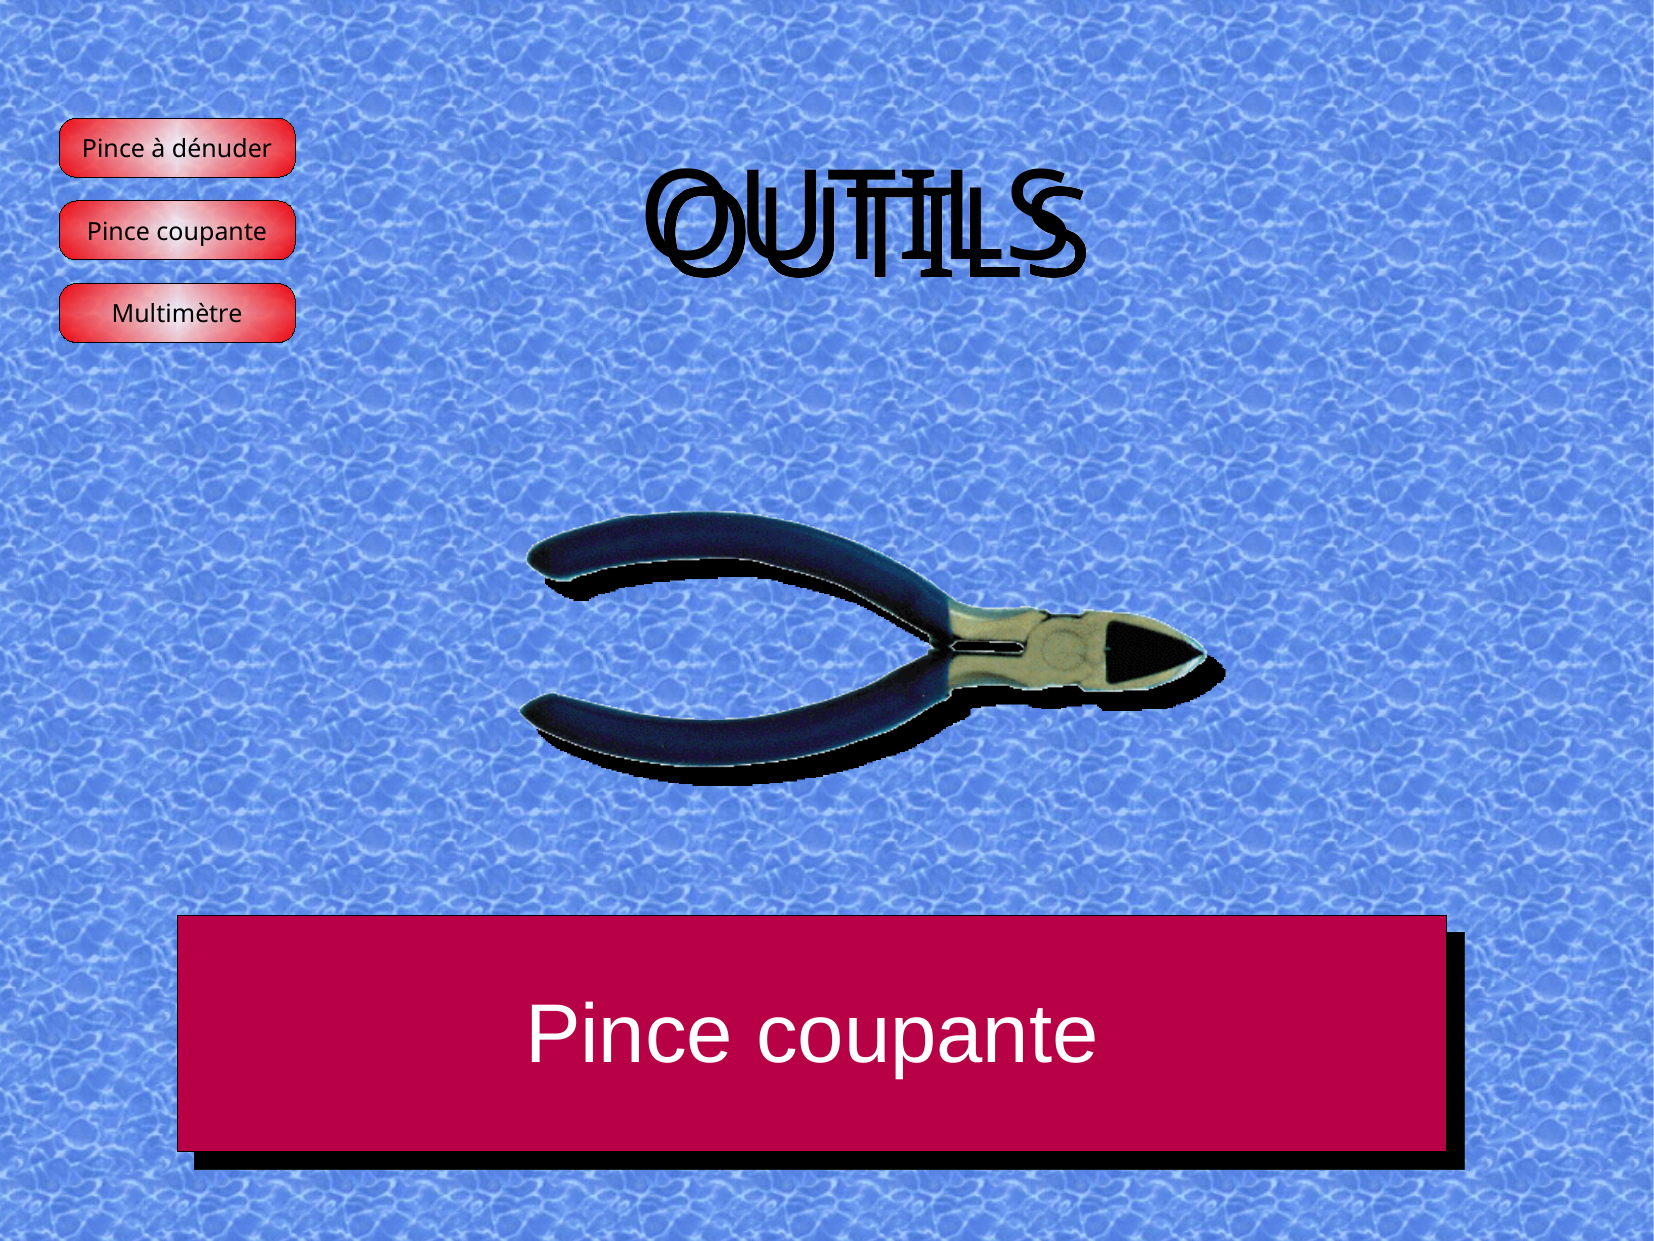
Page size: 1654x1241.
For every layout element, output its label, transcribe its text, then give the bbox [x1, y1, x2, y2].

text_box Pince coupante [177, 915, 1447, 1152]
picture [0, 0, 1654, 1241]
text_box OUTILS [501, 118, 1211, 310]
